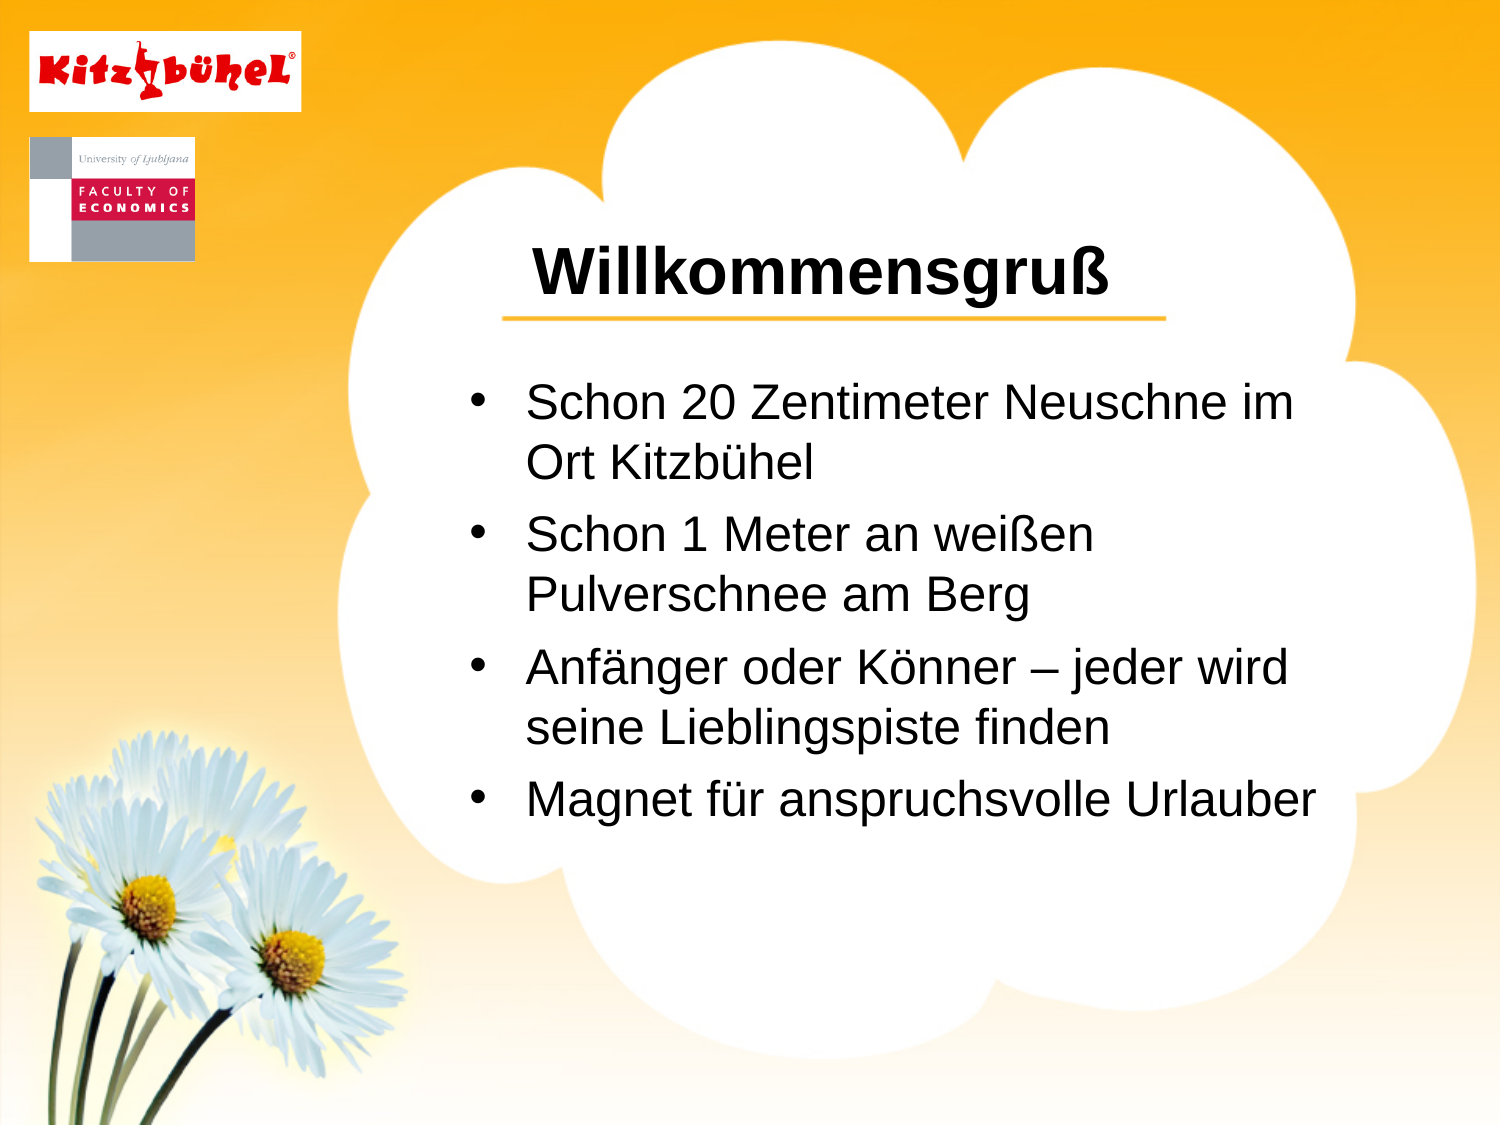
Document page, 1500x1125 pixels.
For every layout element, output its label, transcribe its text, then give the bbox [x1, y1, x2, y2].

text_box Schon 20 Zentimeter Neuschne im Ort Kitzbühel Schon 1 Meter an weißen Pulverschnee am Berg Anfänger oder Könner – jeder wird seine Lieblingspiste finden Magnet für anspruchsvolle Urlauber [454, 361, 1388, 953]
title Willkommensgruß [194, 160, 1477, 349]
picture [0, 0, 1500, 1125]
